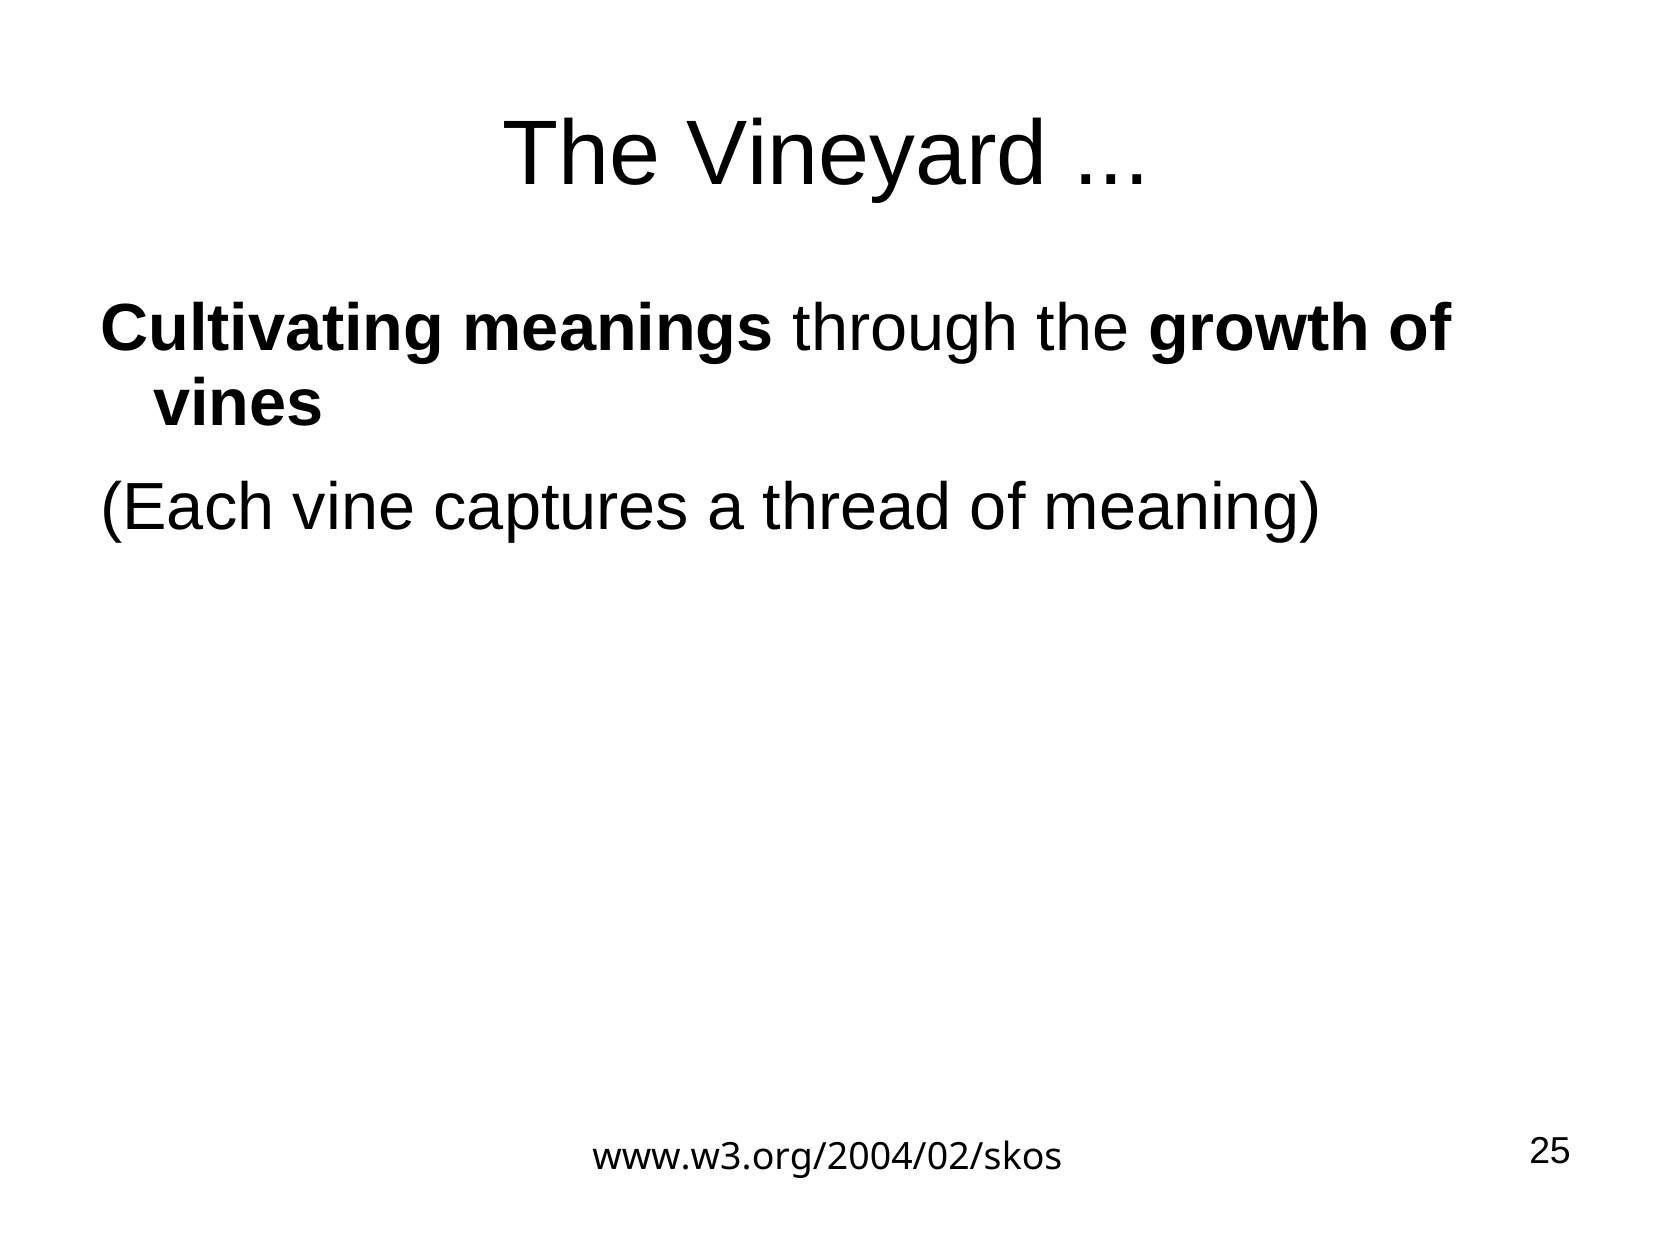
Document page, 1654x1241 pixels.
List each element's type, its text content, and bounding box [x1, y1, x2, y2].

list Cultivating meanings through the growth of vines (Each vine captures a thread of meaning) [82, 290, 1571, 1109]
title The Vineyard ... [82, 49, 1571, 257]
